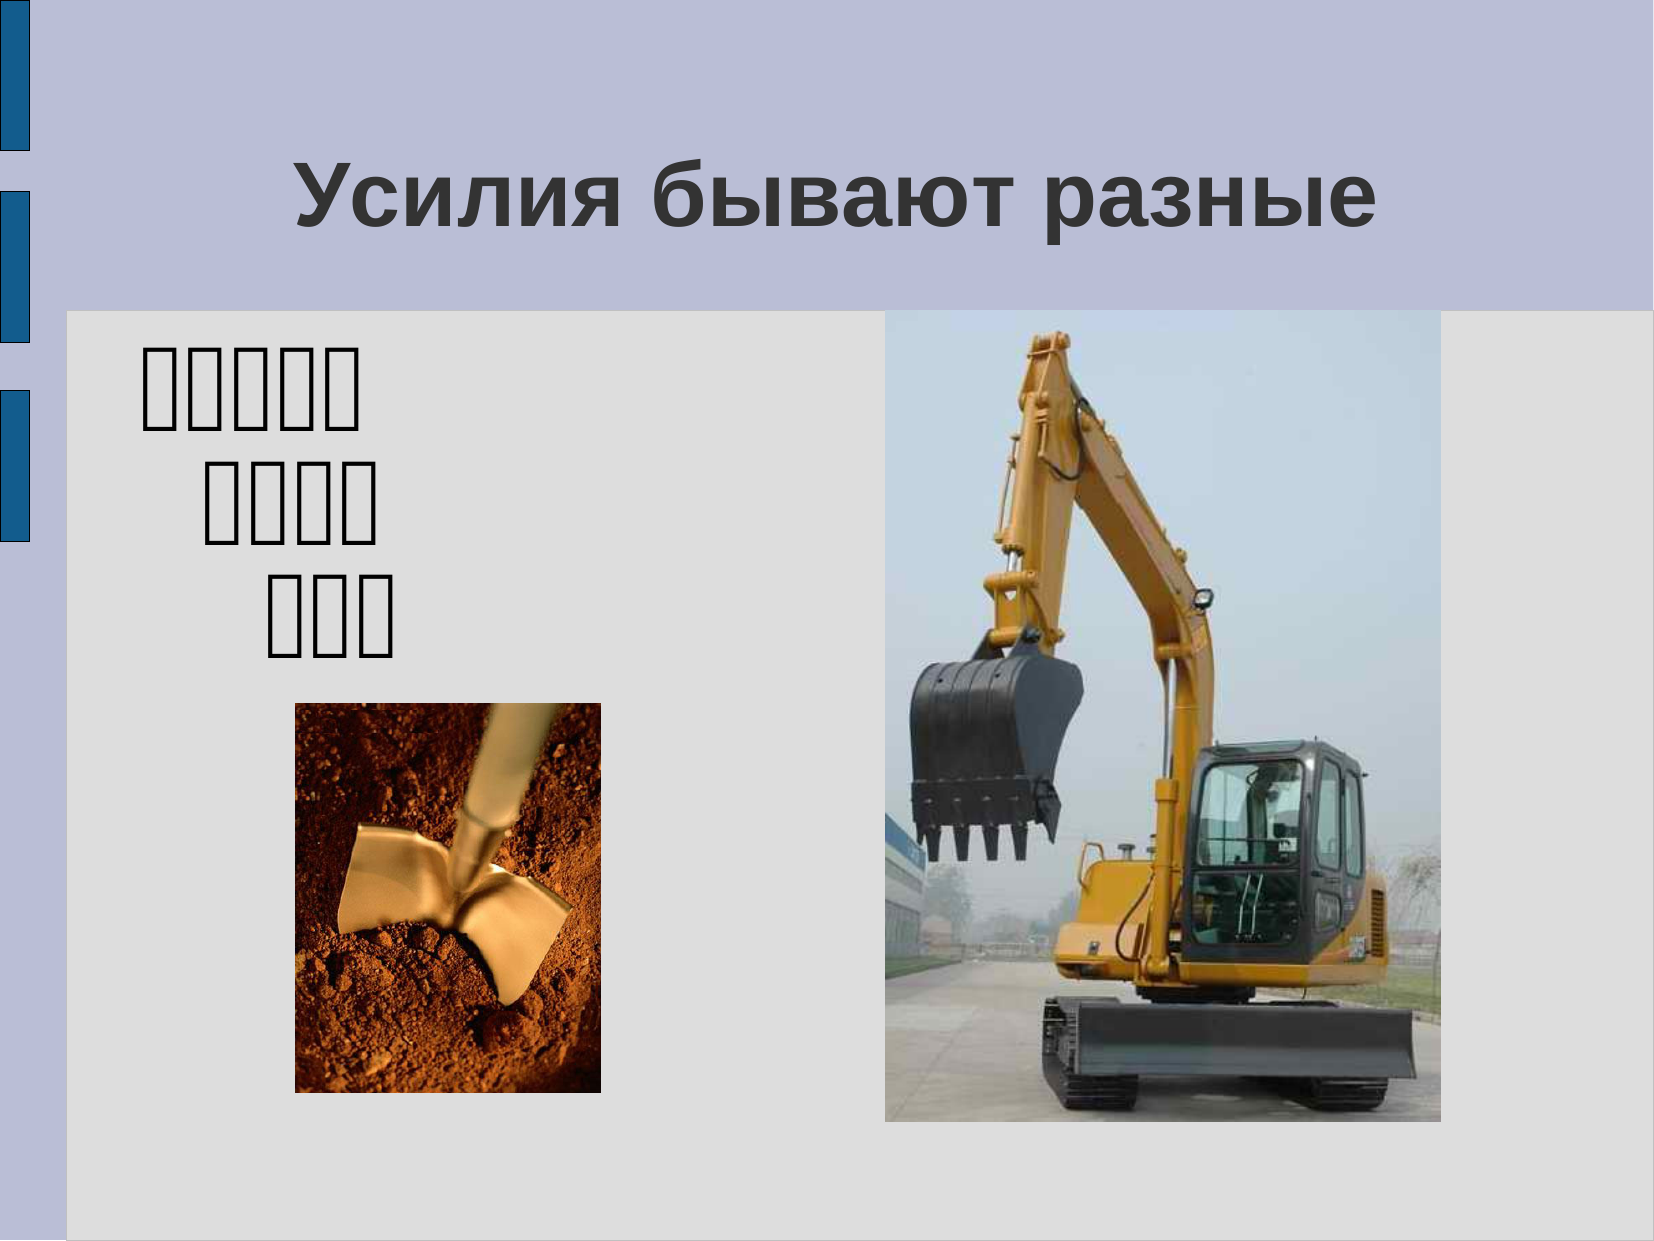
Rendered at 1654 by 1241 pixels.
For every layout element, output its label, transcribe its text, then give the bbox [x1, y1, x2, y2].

picture [295, 703, 601, 1093]
list    [121, 344, 811, 1127]
title Усилия бывают разные [121, 91, 1534, 299]
picture [885, 310, 1441, 1123]
